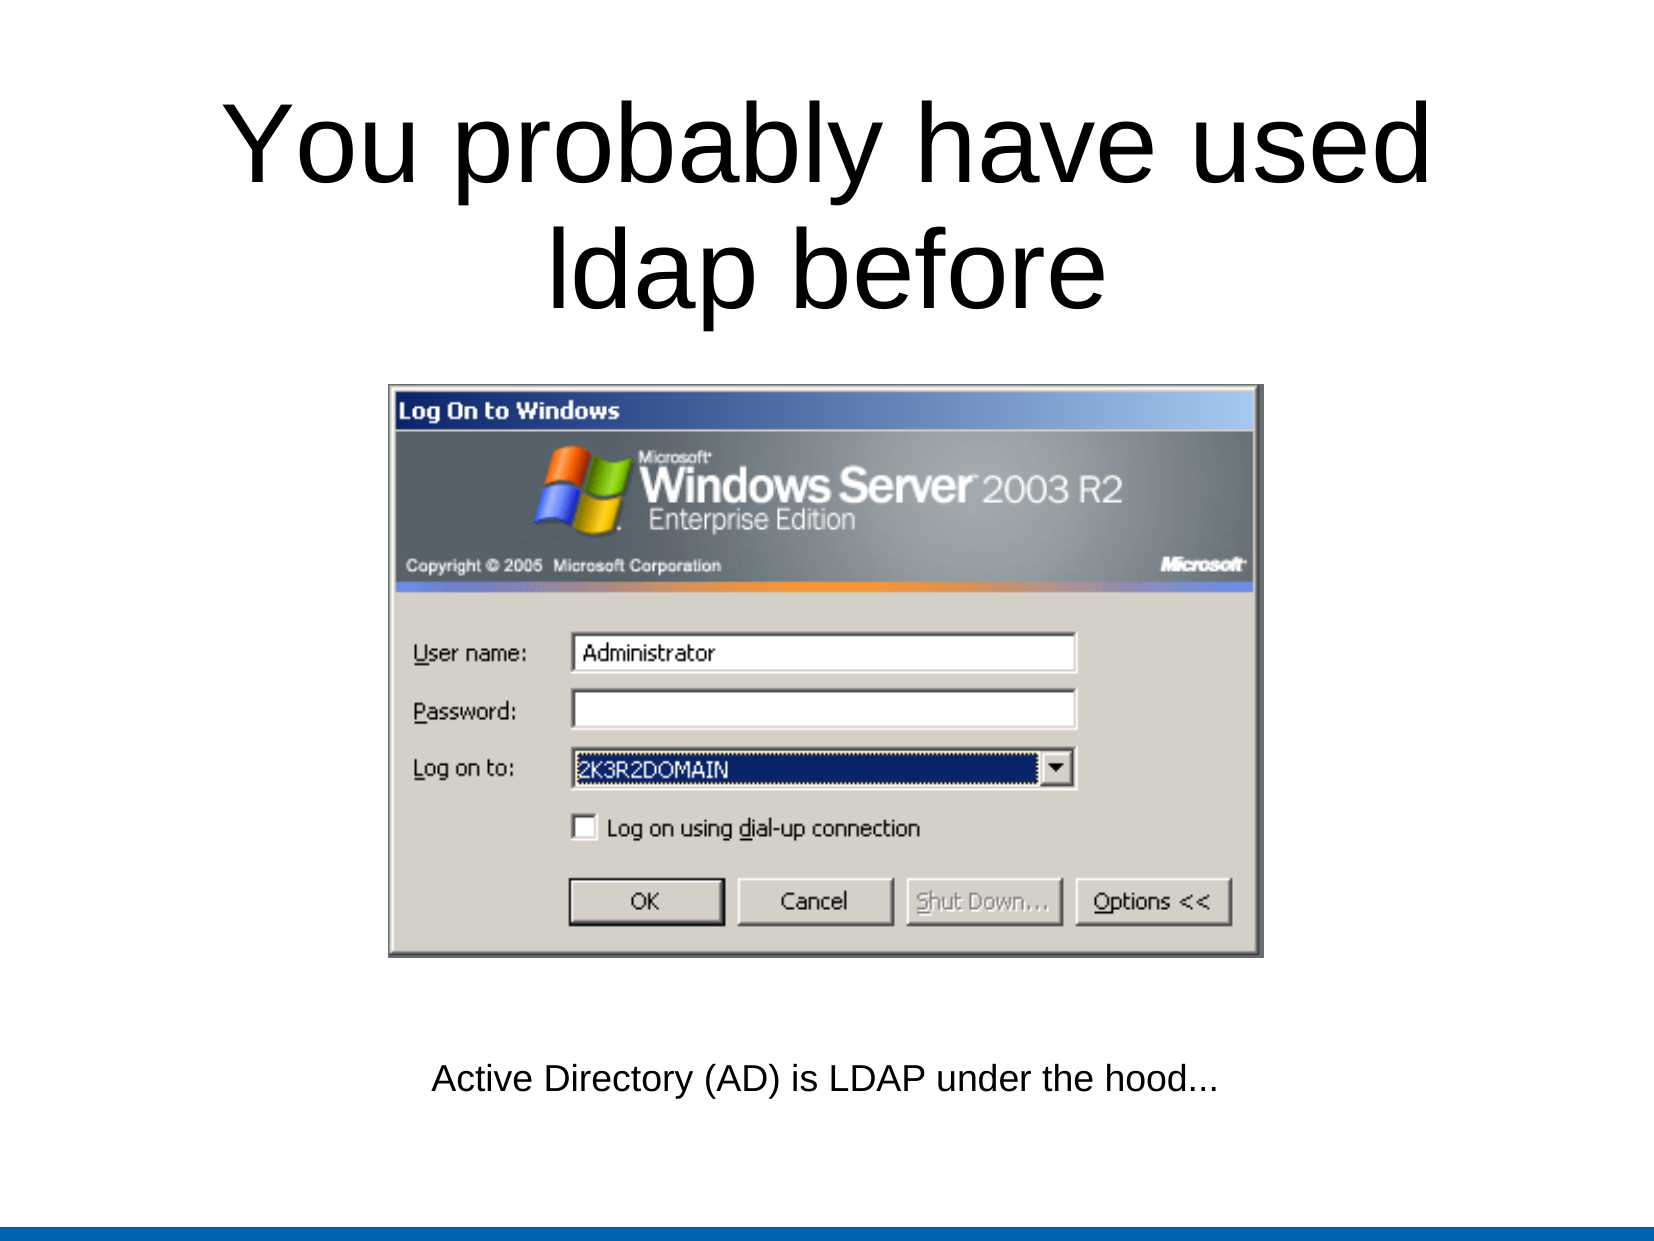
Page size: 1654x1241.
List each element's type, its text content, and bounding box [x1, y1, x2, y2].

picture [388, 384, 1264, 958]
title You probably have used ldap before [121, 66, 1533, 347]
text_box Active Directory (AD) is LDAP under the hood... [416, 1050, 1237, 1107]
